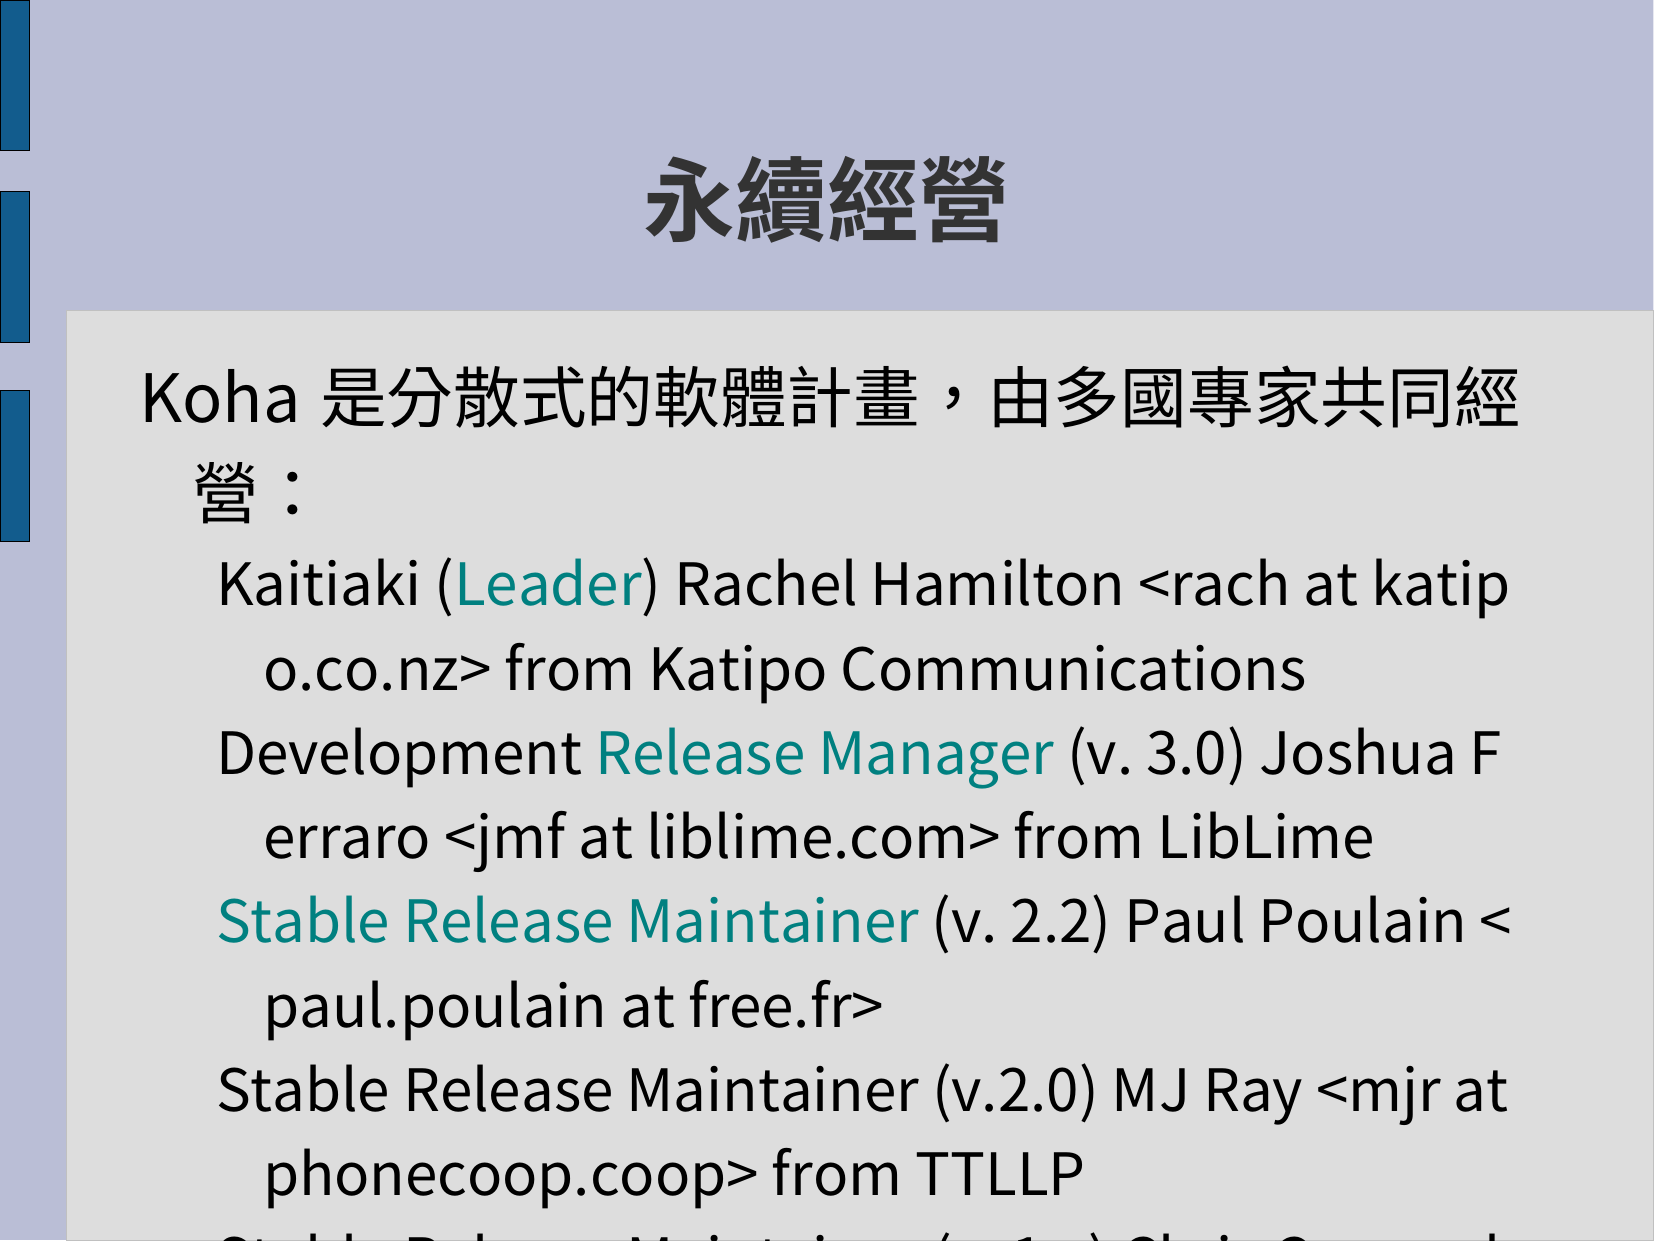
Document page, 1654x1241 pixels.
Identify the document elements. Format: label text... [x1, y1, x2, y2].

title 永續經營 [121, 91, 1534, 299]
list Koha是分散式的軟體計畫，由多國專家共同經營： Kaitiaki (Leader) Rachel Hamilton <rach at katipo.co.nz> from Katipo Communications Development Release Manager (v. 3.0) Joshua Ferraro <jmf at liblime.com> from LibLime Stable Release Maintainer (v. 2.2) Paul Poulain <paul.poulain at free.fr> Stable Release Maintainer (v.2.0) MJ Ray <mjr at phonecoop.coop> from TTLLP Stable Release Maintainer (v. 1.x) Chris Cormack <chris at katipo.co.nz> from Katipo Communications [121, 344, 1534, 1127]
